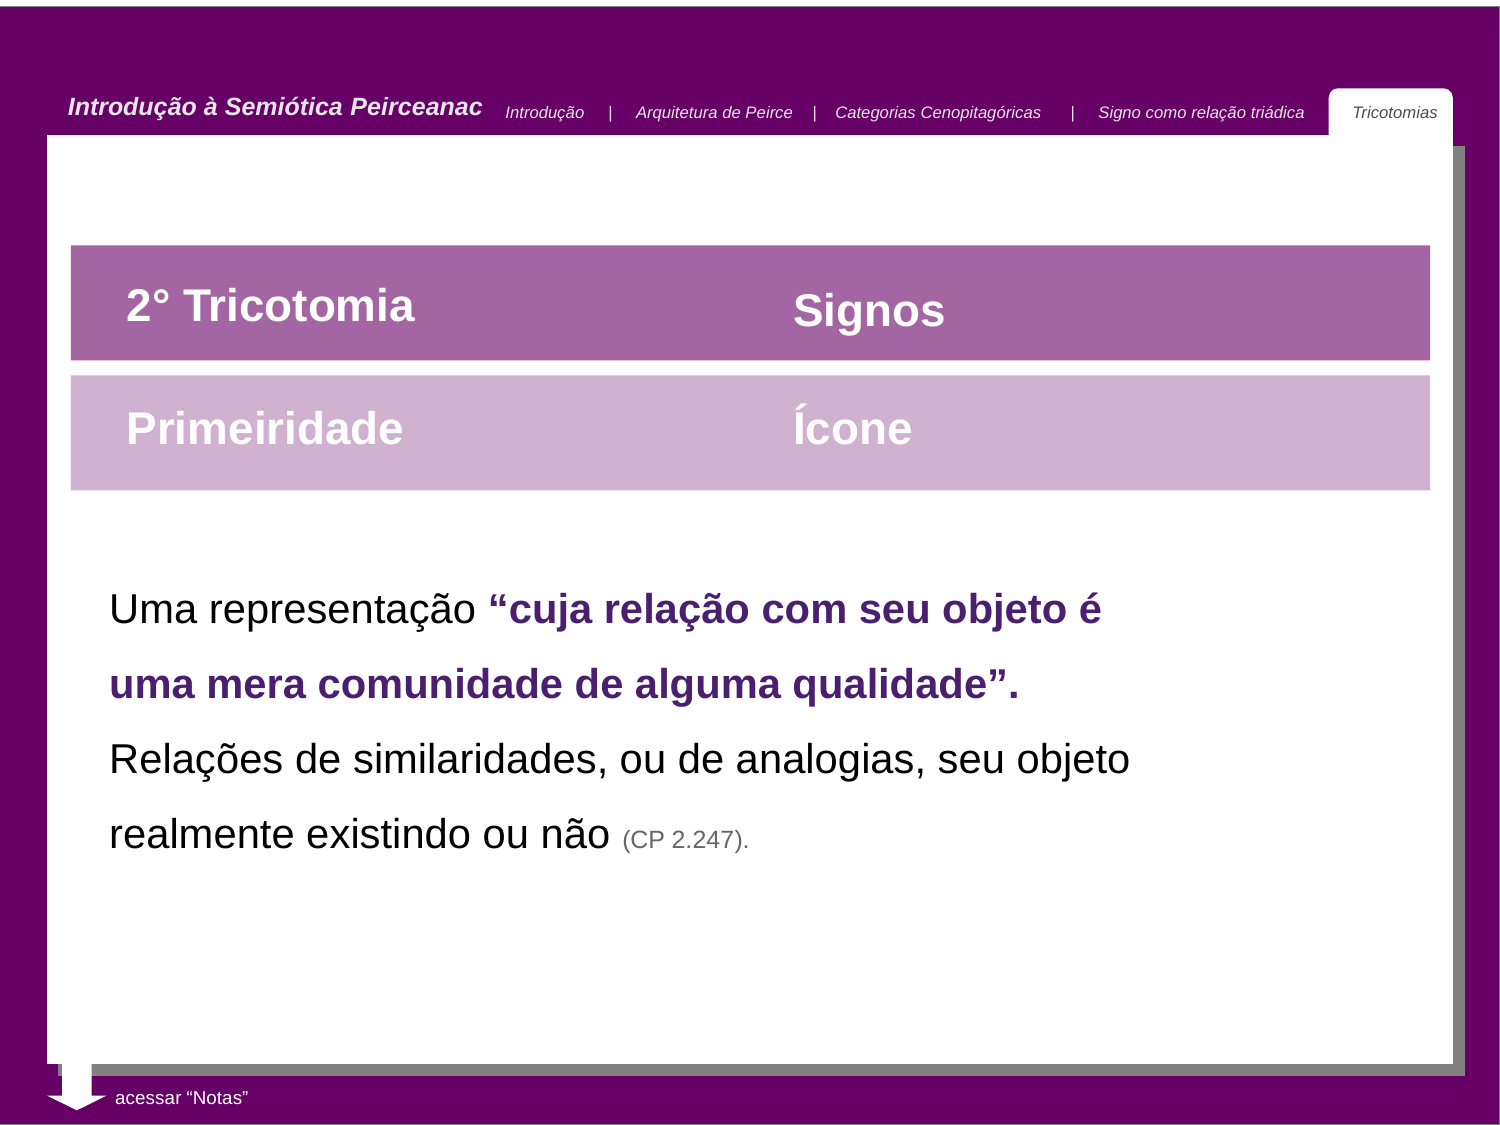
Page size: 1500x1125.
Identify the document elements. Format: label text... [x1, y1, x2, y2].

text_box Primeiridade [112, 396, 532, 507]
text_box [70, 375, 1431, 491]
text_box acessar “Notas” [100, 1080, 278, 1117]
text_box Ícone [778, 395, 1170, 507]
text_box [70, 245, 1431, 361]
text_box Uma representação “cuja relação com seu objeto é uma mera comunidade de alguma qualidade”. Relações de similaridades, ou de analogias, seu objeto realmente existindo ou não (CP 2.247). [94, 549, 1205, 985]
text_box Signos [778, 277, 1170, 389]
text_box 2° Tricotomia [112, 272, 532, 375]
text_box [47, 1051, 100, 1111]
